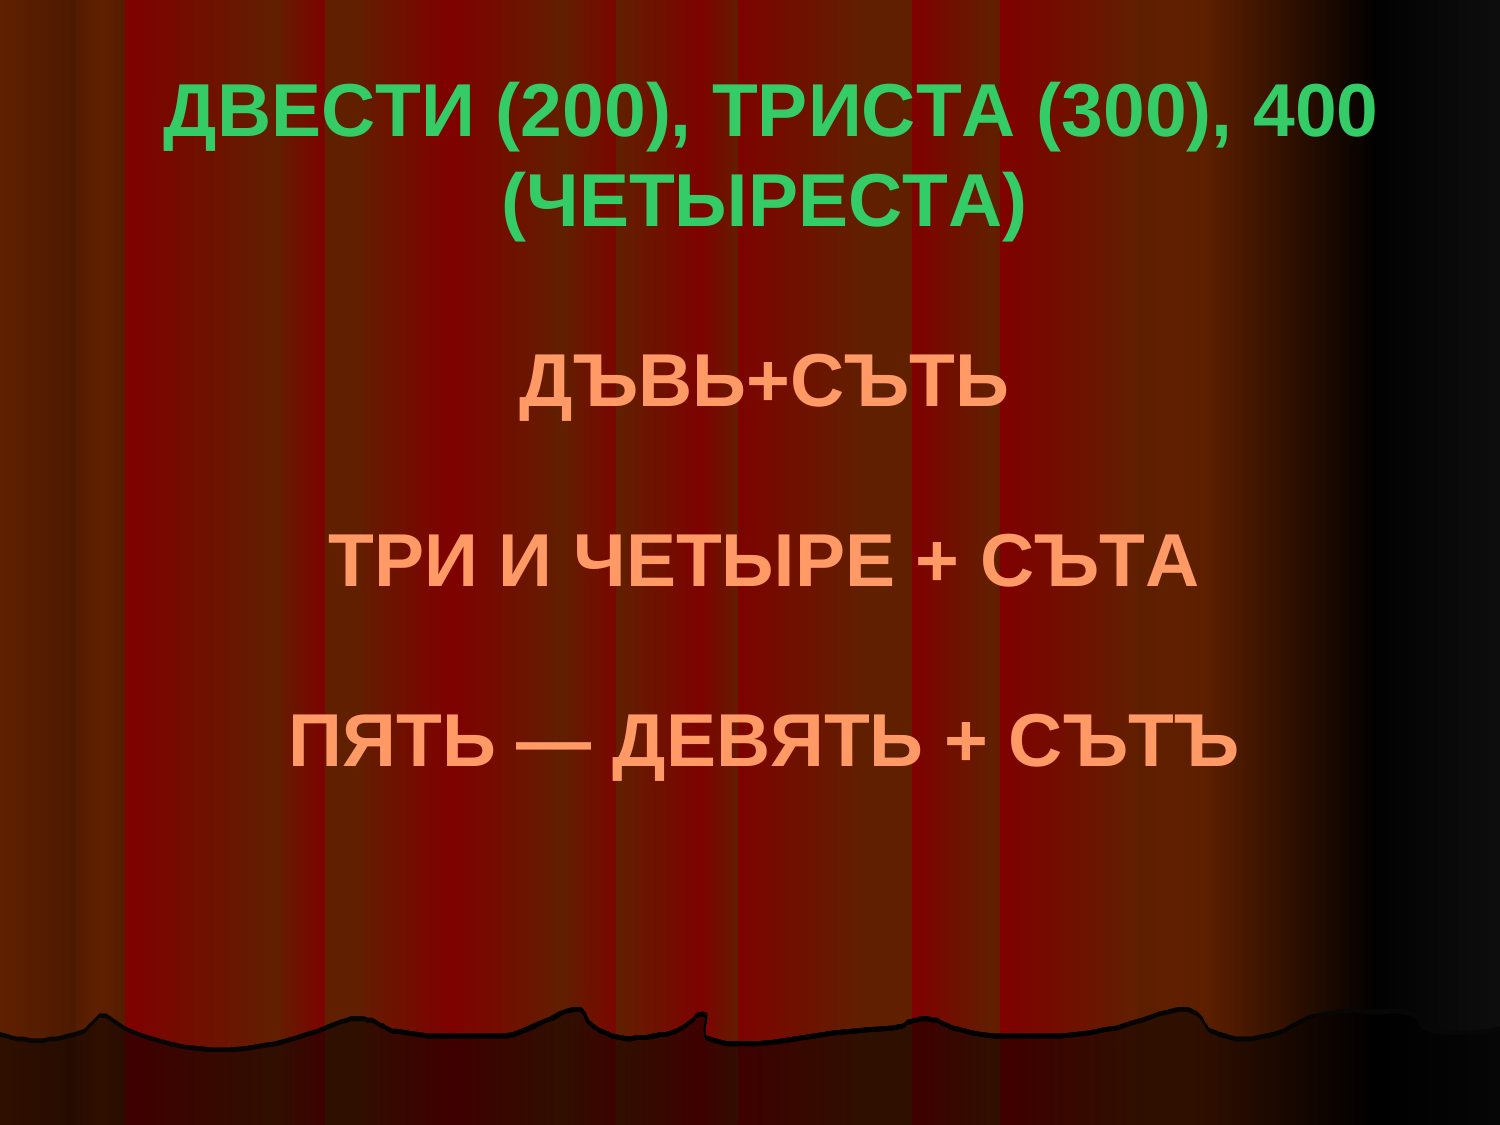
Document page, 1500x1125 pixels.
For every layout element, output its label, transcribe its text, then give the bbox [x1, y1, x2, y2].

text_box ДВЕСТИ (200), ТРИСТА (300), 400 (ЧЕТЫРЕСТА) ДЪВЬ+СЪТЬ ТРИ И ЧЕТЫРЕ + СЪТА ПЯТЬ — ДЕВЯТЬ + СЪТЪ [29, 53, 1500, 879]
